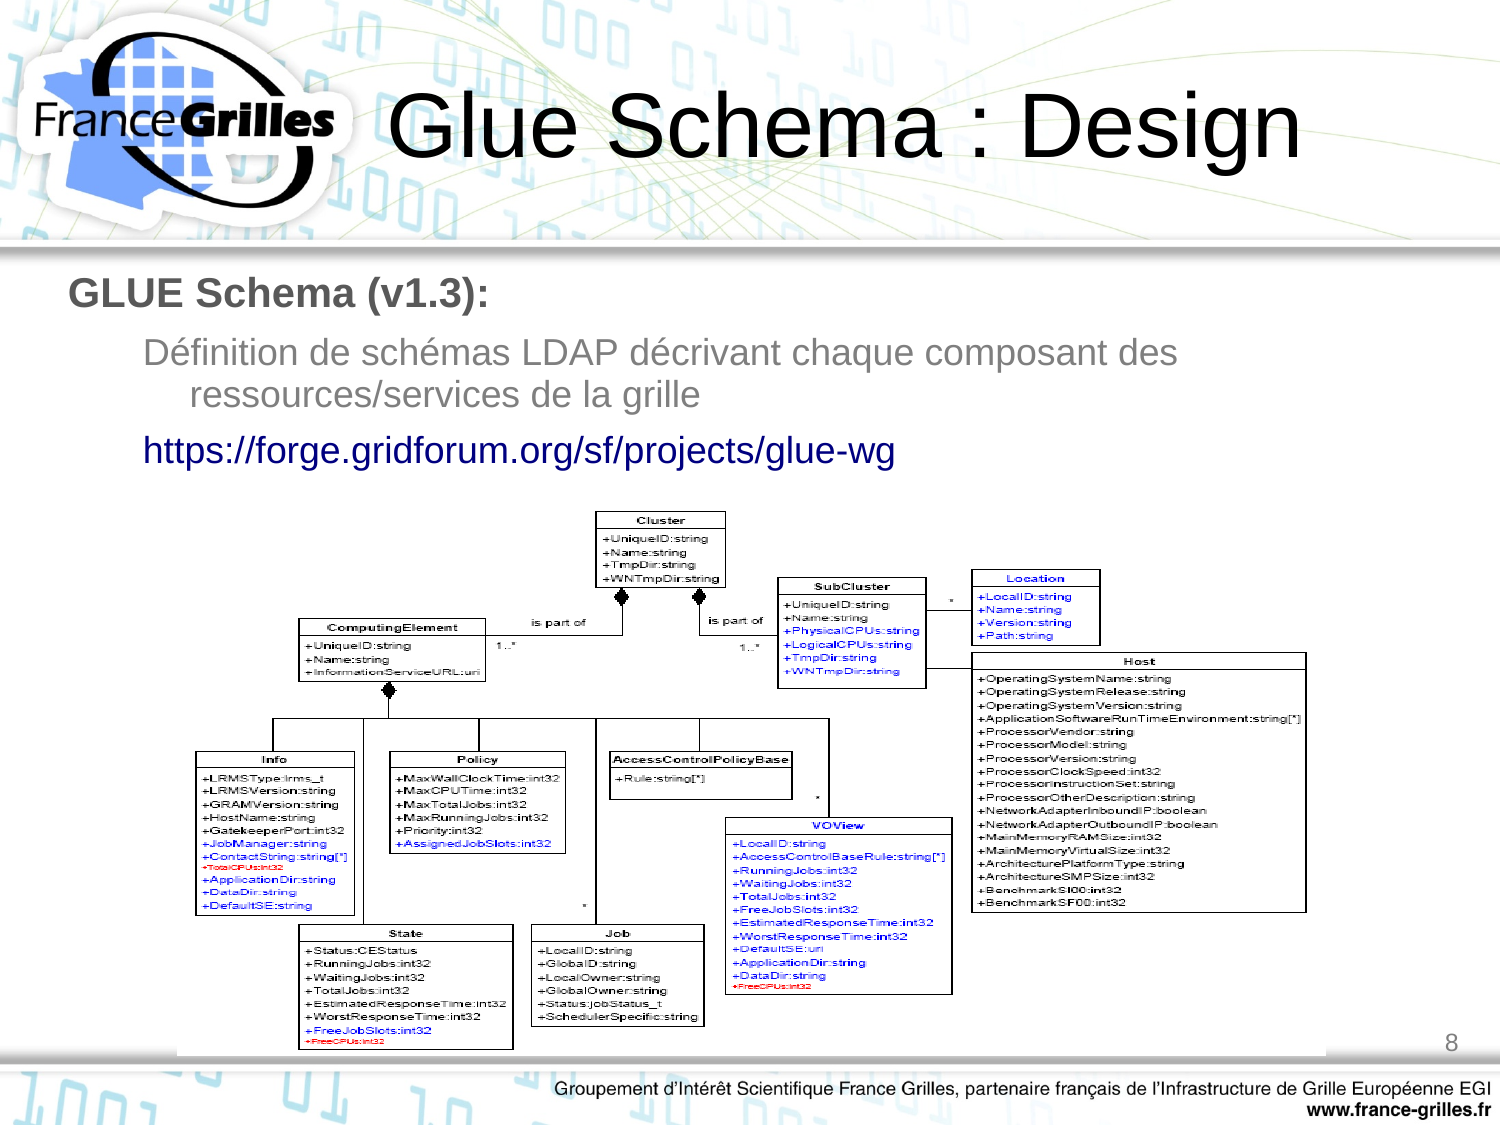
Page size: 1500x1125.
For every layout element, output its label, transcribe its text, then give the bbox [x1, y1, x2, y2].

list GLUE Schema (v1.3): Définition de schémas LDAP décrivant chaque composant des ressources/services de la grille https://forge.gridforum.org/sf/projects/glue-wg [53, 262, 1459, 1024]
title Glue Schema : Design [372, 7, 1459, 244]
picture [0, 0, 1500, 1125]
